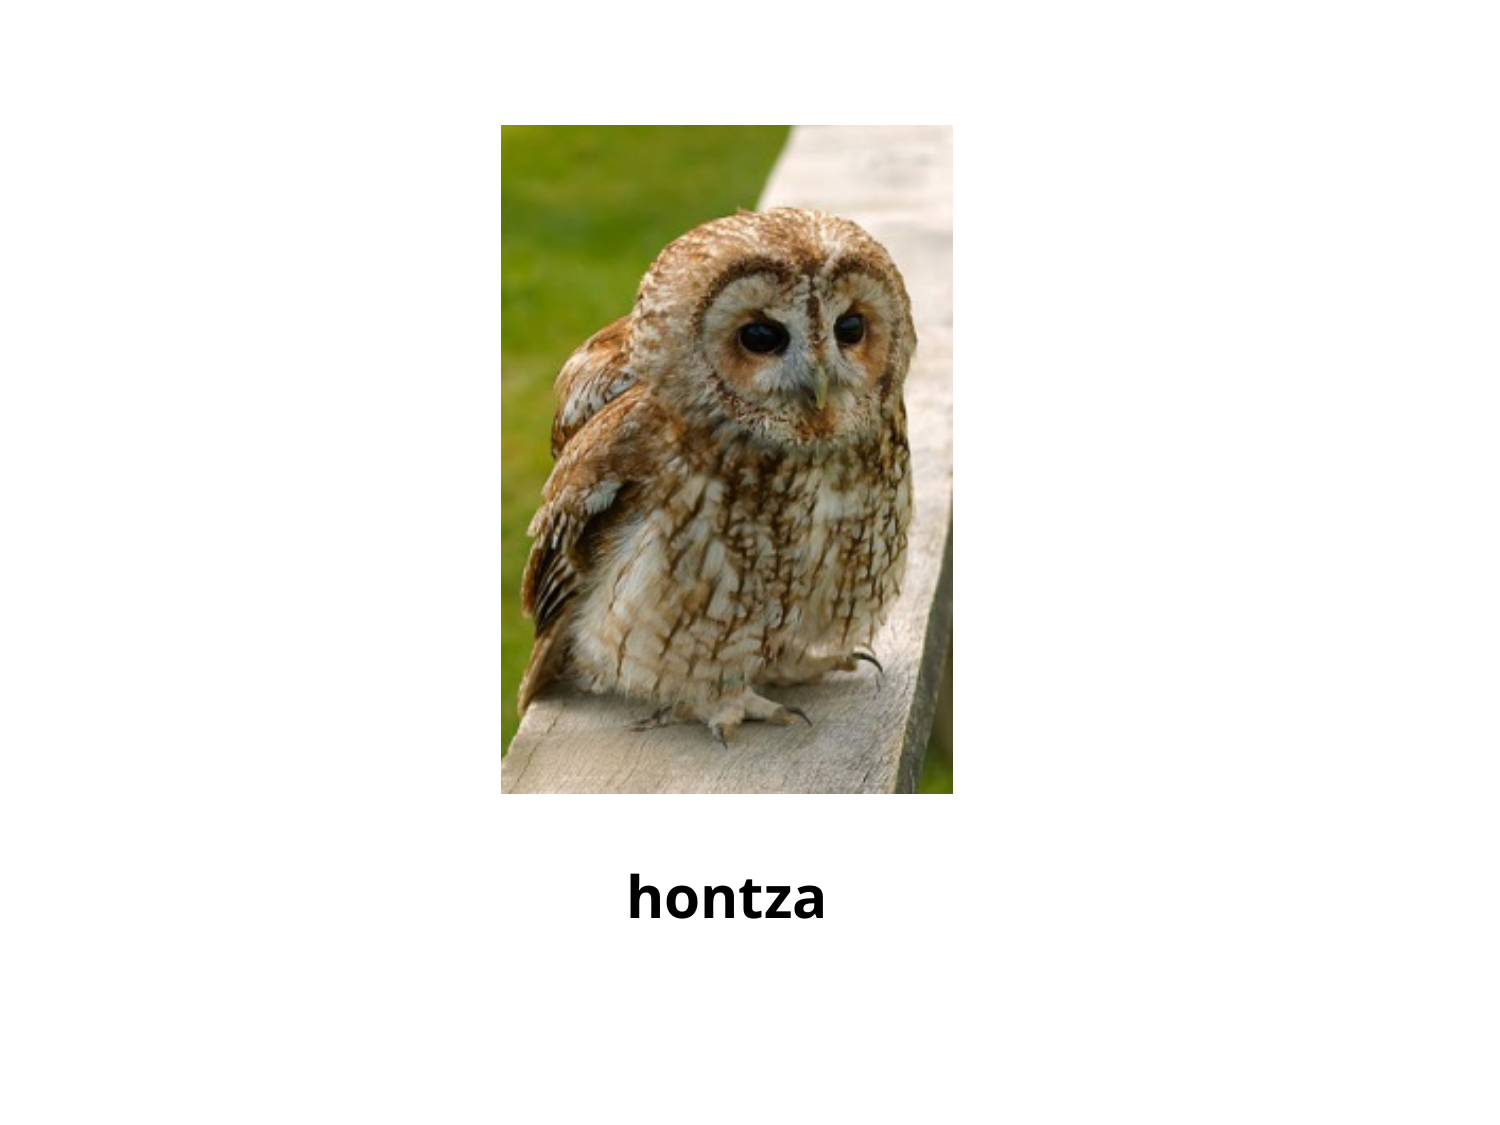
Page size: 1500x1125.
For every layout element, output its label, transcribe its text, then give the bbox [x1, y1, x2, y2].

picture [501, 125, 953, 794]
text_box hontza [501, 852, 953, 938]
